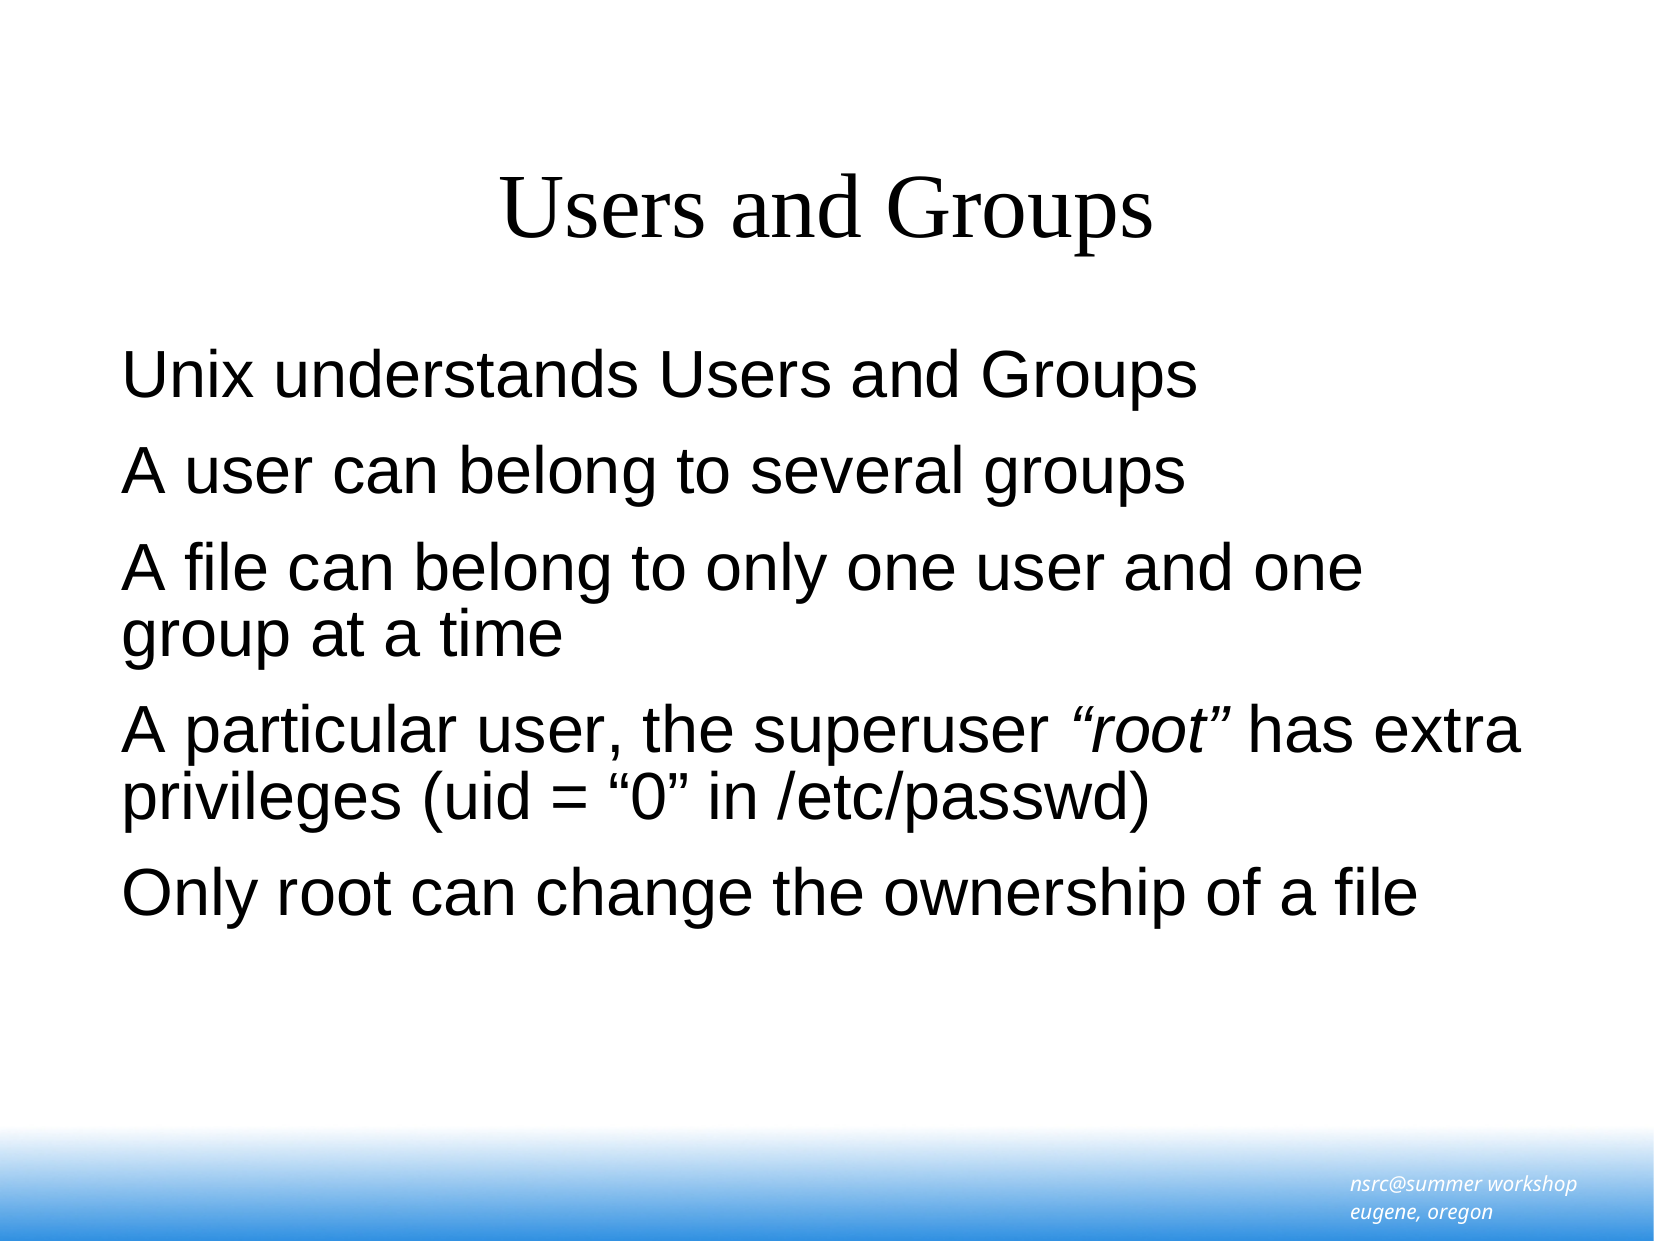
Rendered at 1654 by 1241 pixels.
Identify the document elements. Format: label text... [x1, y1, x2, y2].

title Users and Groups [121, 102, 1534, 311]
picture [0, 1124, 1654, 1241]
list Unix understands Users and Groups A user can belong to several groups A file can belong to only one user and one group at a time A particular user, the superuser “root” has extra privileges (uid = “0” in /etc/passwd) Only root can change the ownership of a file [121, 344, 1534, 1135]
